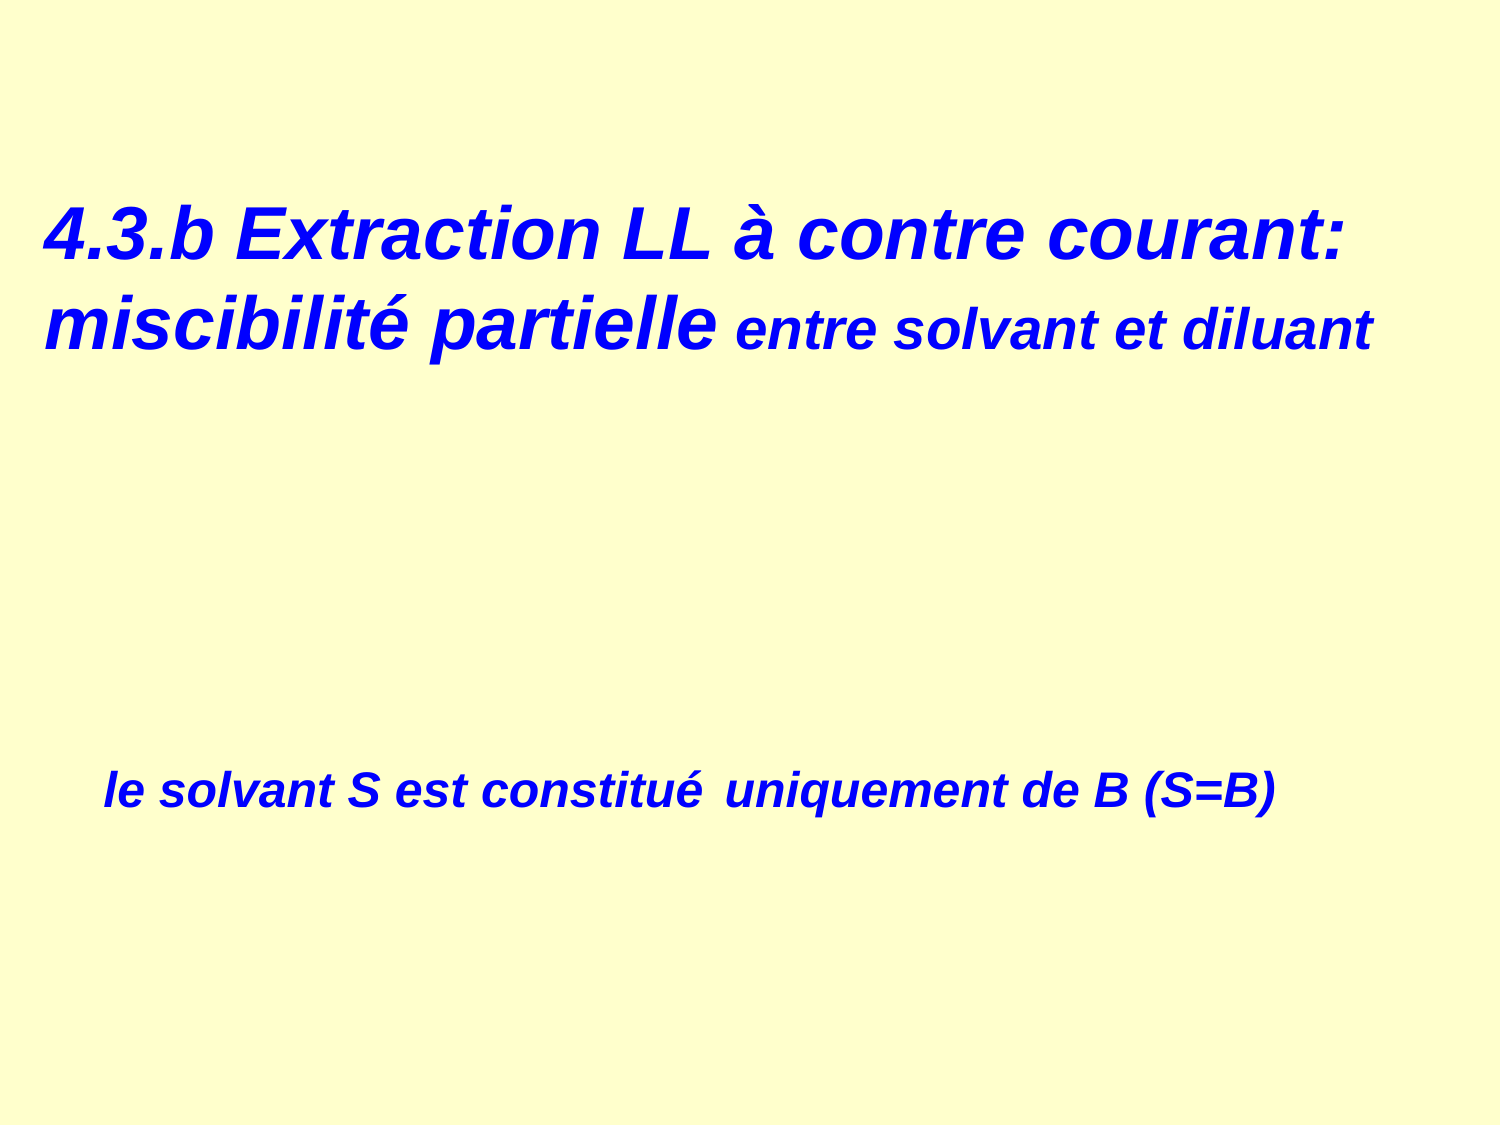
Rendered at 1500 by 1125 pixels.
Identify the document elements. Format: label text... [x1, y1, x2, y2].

text_box 4.3.b Extraction LL à contre courant: miscibilité partielle entre solvant et diluant [29, 177, 1447, 384]
text_box le solvant S est constitué uniquement de B (S=B) [88, 633, 1402, 831]
